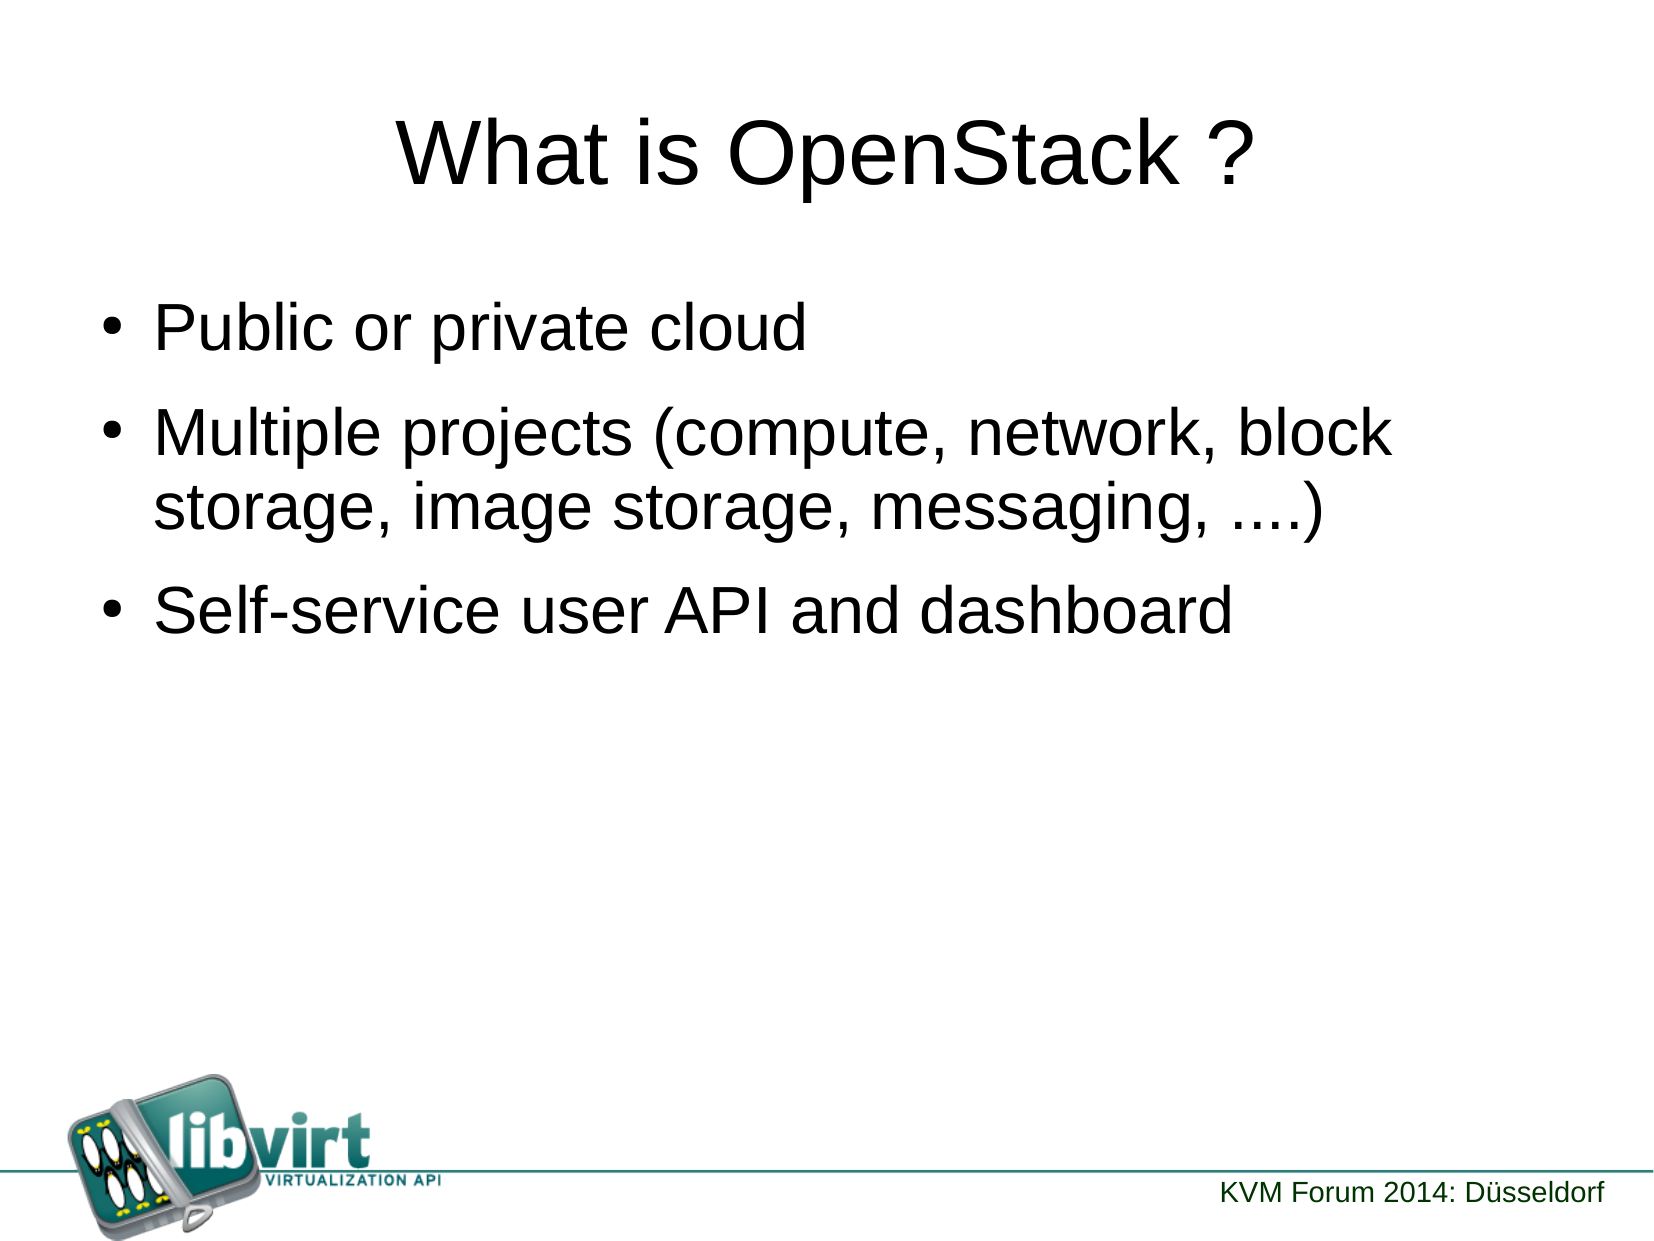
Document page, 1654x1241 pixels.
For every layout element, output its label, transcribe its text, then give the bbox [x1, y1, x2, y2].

title What is OpenStack ? [82, 49, 1571, 257]
picture [0, 1074, 1654, 1241]
list Public or private cloud Multiple projects (compute, network, block storage, image storage, messaging, ....) Self-service user API and dashboard [82, 290, 1571, 1010]
